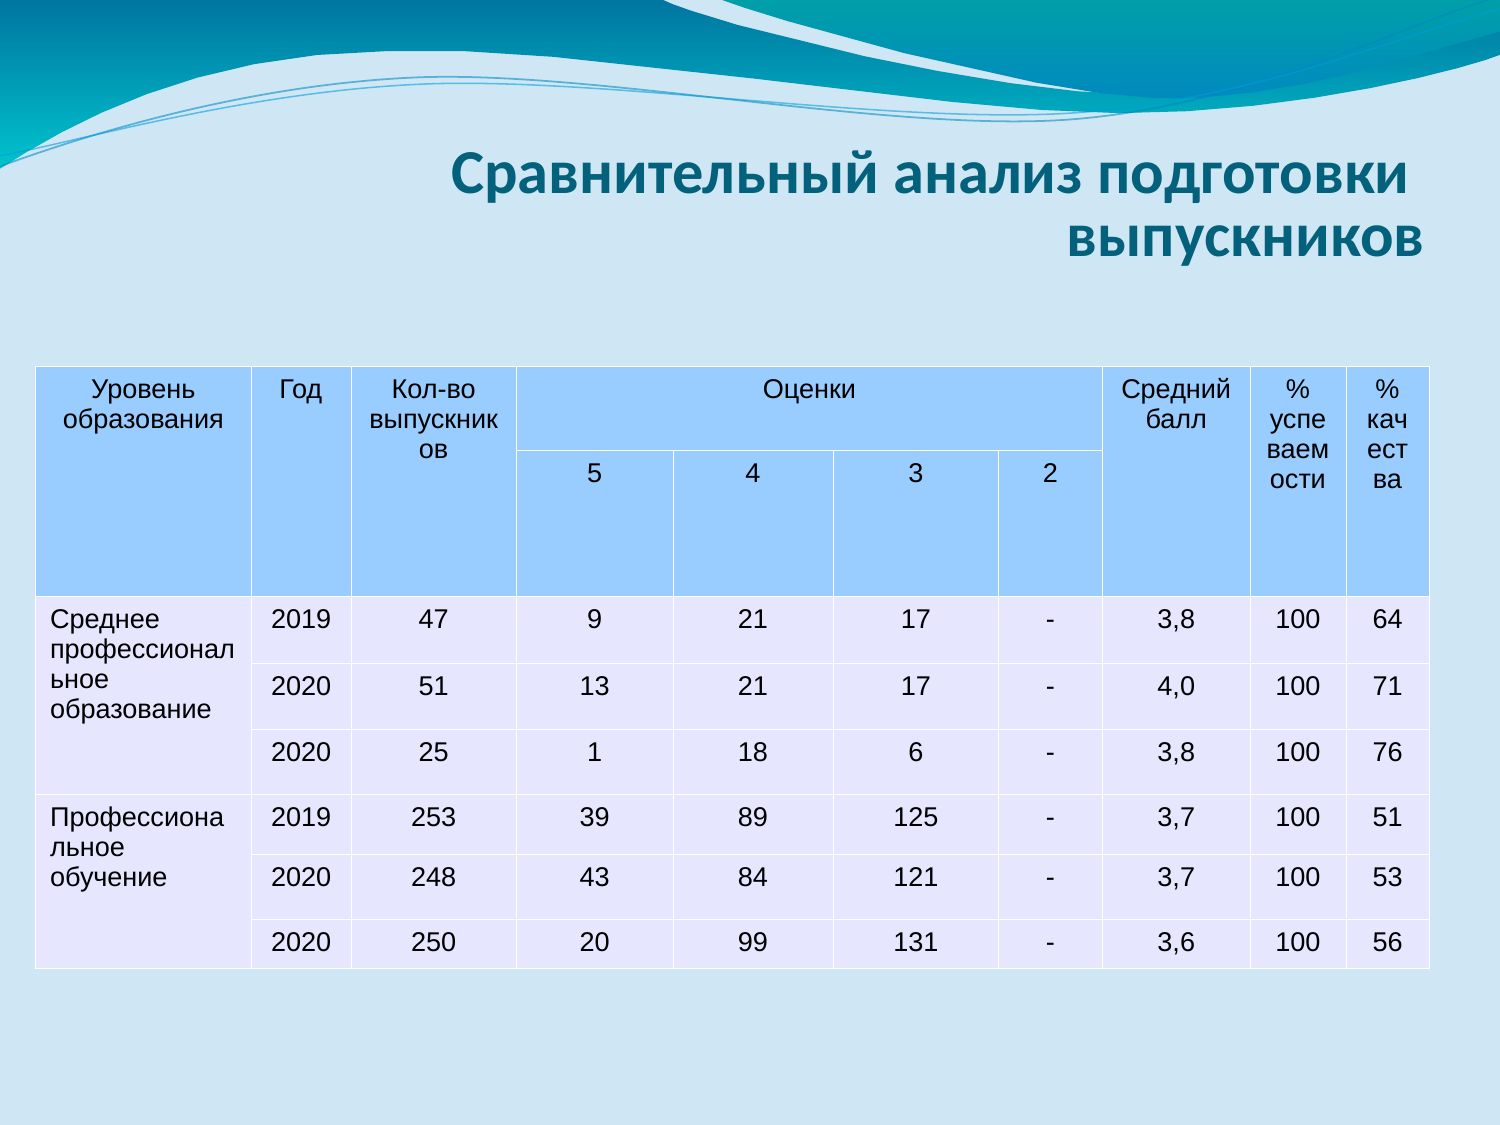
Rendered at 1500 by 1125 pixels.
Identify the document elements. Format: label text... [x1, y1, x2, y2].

table_cell - [999, 920, 1102, 968]
table_cell 100 [1251, 597, 1346, 663]
table_cell 2 [999, 451, 1102, 596]
table_cell 121 [834, 855, 998, 919]
table_cell 3,8 [1103, 597, 1250, 663]
table_header Год [252, 367, 351, 596]
table_cell 47 [352, 597, 516, 663]
table_cell 5 [517, 451, 673, 596]
table_cell 100 [1251, 920, 1346, 968]
table_cell 2020 [252, 920, 351, 968]
table_header Средний балл [1103, 367, 1250, 596]
table_cell 2020 [252, 664, 351, 729]
table_cell 1 [517, 730, 673, 794]
table_cell 71 [1347, 664, 1429, 729]
table_cell 6 [834, 730, 998, 794]
table_cell 248 [352, 855, 516, 919]
table_cell - [999, 664, 1102, 729]
table_cell - [999, 795, 1102, 854]
table_cell 100 [1251, 664, 1346, 729]
table_cell 13 [517, 664, 673, 729]
table_cell 51 [1347, 795, 1429, 854]
table_cell 3,8 [1103, 730, 1250, 794]
table_cell 20 [517, 920, 673, 968]
table_cell - [999, 855, 1102, 919]
table_header % качества [1347, 367, 1429, 596]
table_cell 18 [674, 730, 833, 794]
table_cell 9 [517, 597, 673, 663]
table_cell 100 [1251, 855, 1346, 919]
table_cell 100 [1251, 730, 1346, 794]
table_cell Среднее профессиональное образование [36, 597, 251, 794]
table_cell 56 [1347, 920, 1429, 968]
table_cell 64 [1347, 597, 1429, 663]
table_cell 17 [834, 597, 998, 663]
table_cell 4 [674, 451, 833, 596]
table_cell 2019 [252, 795, 351, 854]
table_header Оценки [517, 367, 1102, 450]
table_cell 51 [352, 664, 516, 729]
table_cell - [999, 597, 1102, 663]
table_cell 84 [674, 855, 833, 919]
table_cell 3,6 [1103, 920, 1250, 968]
table_cell 25 [352, 730, 516, 794]
title Сравнительный анализ подготовки выпускников [75, 115, 1425, 303]
table_cell 99 [674, 920, 833, 968]
table_cell 21 [674, 664, 833, 729]
table_cell 2020 [252, 730, 351, 794]
table_cell 4,0 [1103, 664, 1250, 729]
table_cell 131 [834, 920, 998, 968]
table_cell Профессиональное обучение [36, 795, 251, 968]
table_cell - [999, 730, 1102, 794]
table_cell 100 [1251, 795, 1346, 854]
table_header Уровень образования [36, 367, 251, 596]
table_cell 250 [352, 920, 516, 968]
table_header Кол-во выпускников [352, 367, 516, 596]
table_cell 43 [517, 855, 673, 919]
table_cell 3,7 [1103, 795, 1250, 854]
table_cell 2019 [252, 597, 351, 663]
table_cell 125 [834, 795, 998, 854]
table_cell 76 [1347, 730, 1429, 794]
table_cell 53 [1347, 855, 1429, 919]
table_cell 3 [834, 451, 998, 596]
table_cell 39 [517, 795, 673, 854]
table_cell 17 [834, 664, 998, 729]
table_cell 89 [674, 795, 833, 854]
table_cell 253 [352, 795, 516, 854]
table_cell 2020 [252, 855, 351, 919]
table_cell 21 [674, 597, 833, 663]
table_header % успеваемости [1251, 367, 1346, 596]
table_cell 3,7 [1103, 855, 1250, 919]
